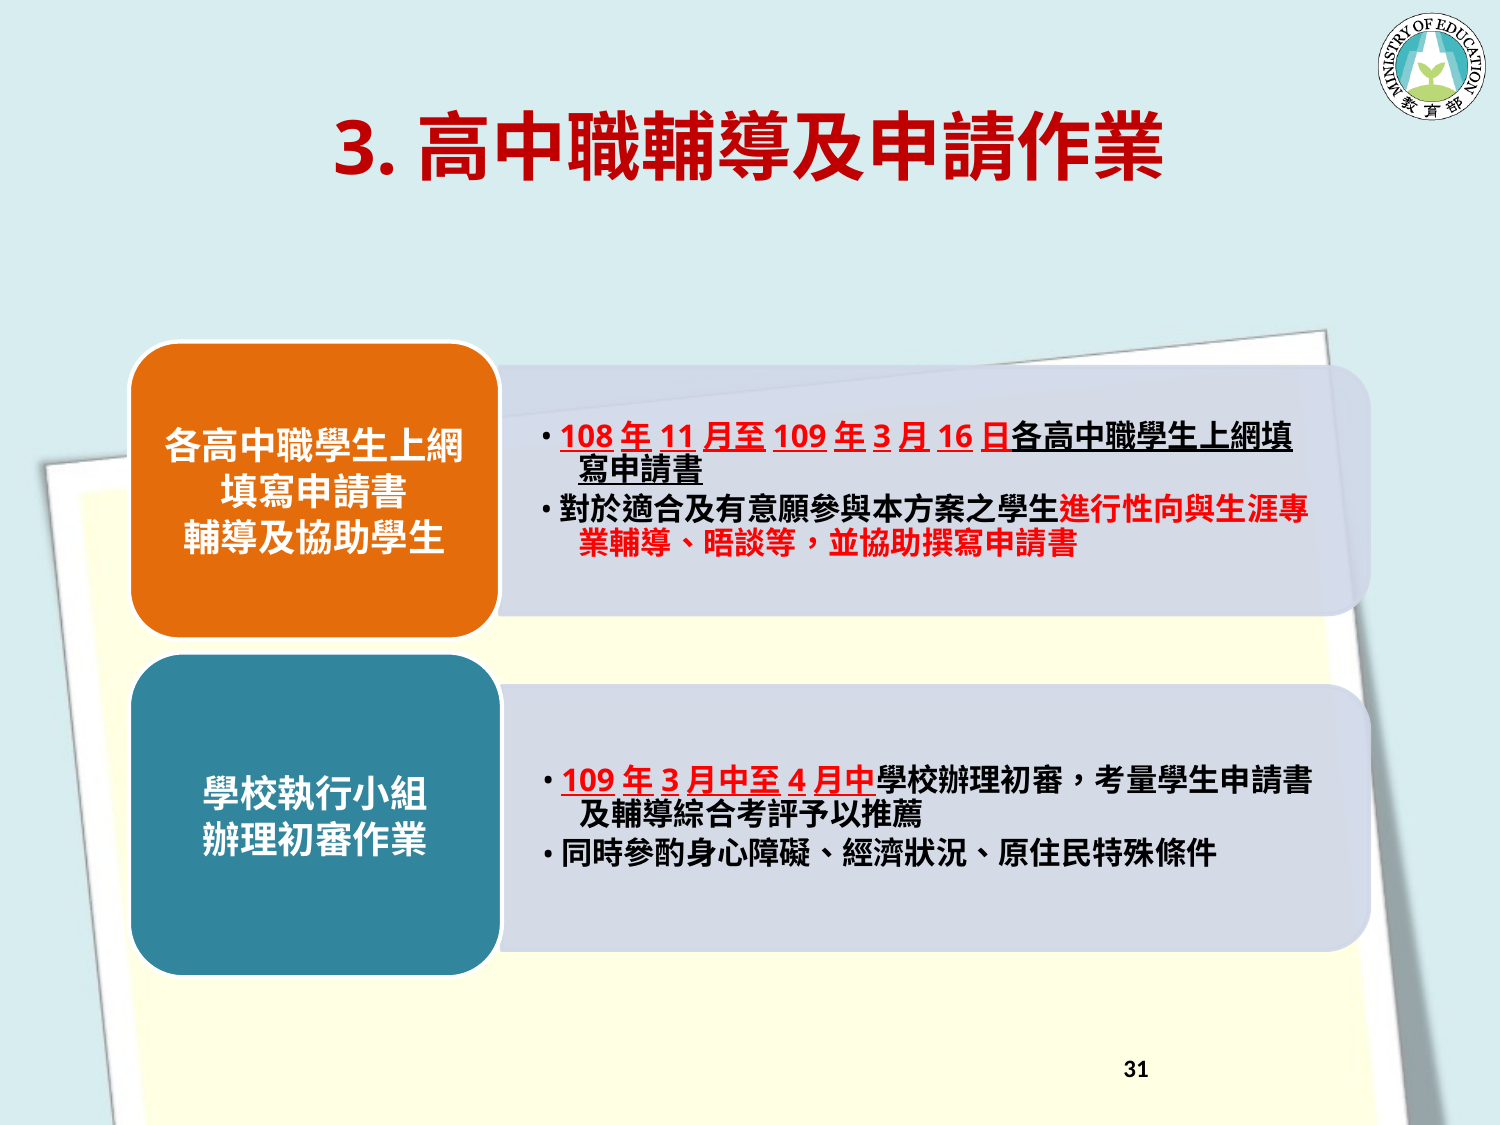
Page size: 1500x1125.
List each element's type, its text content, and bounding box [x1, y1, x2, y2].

text_box 3.高中職輔導及申請作業 [0, 92, 1500, 181]
text_box 各高中職學生上網 填寫申請書 輔導及協助學生 [128, 341, 501, 640]
picture [1374, 10, 1488, 123]
text_box 109年3月中至4月中學校辦理初審，考量學生申請書及輔導綜合考評予以推薦 同時參酌身心障礙、經濟狀況、原住民特殊條件 [501, 686, 1370, 950]
text_box 31 [1108, 1037, 1459, 1098]
text_box 108年11月至109年3月16日各高中職學生上網填寫申請書 對於適合及有意願參與本方案之學生進行性向與生涯專業輔導、晤談等，並協助撰寫申請書 [500, 366, 1369, 615]
text_box 學校執行小組 辦理初審作業 [128, 652, 502, 978]
